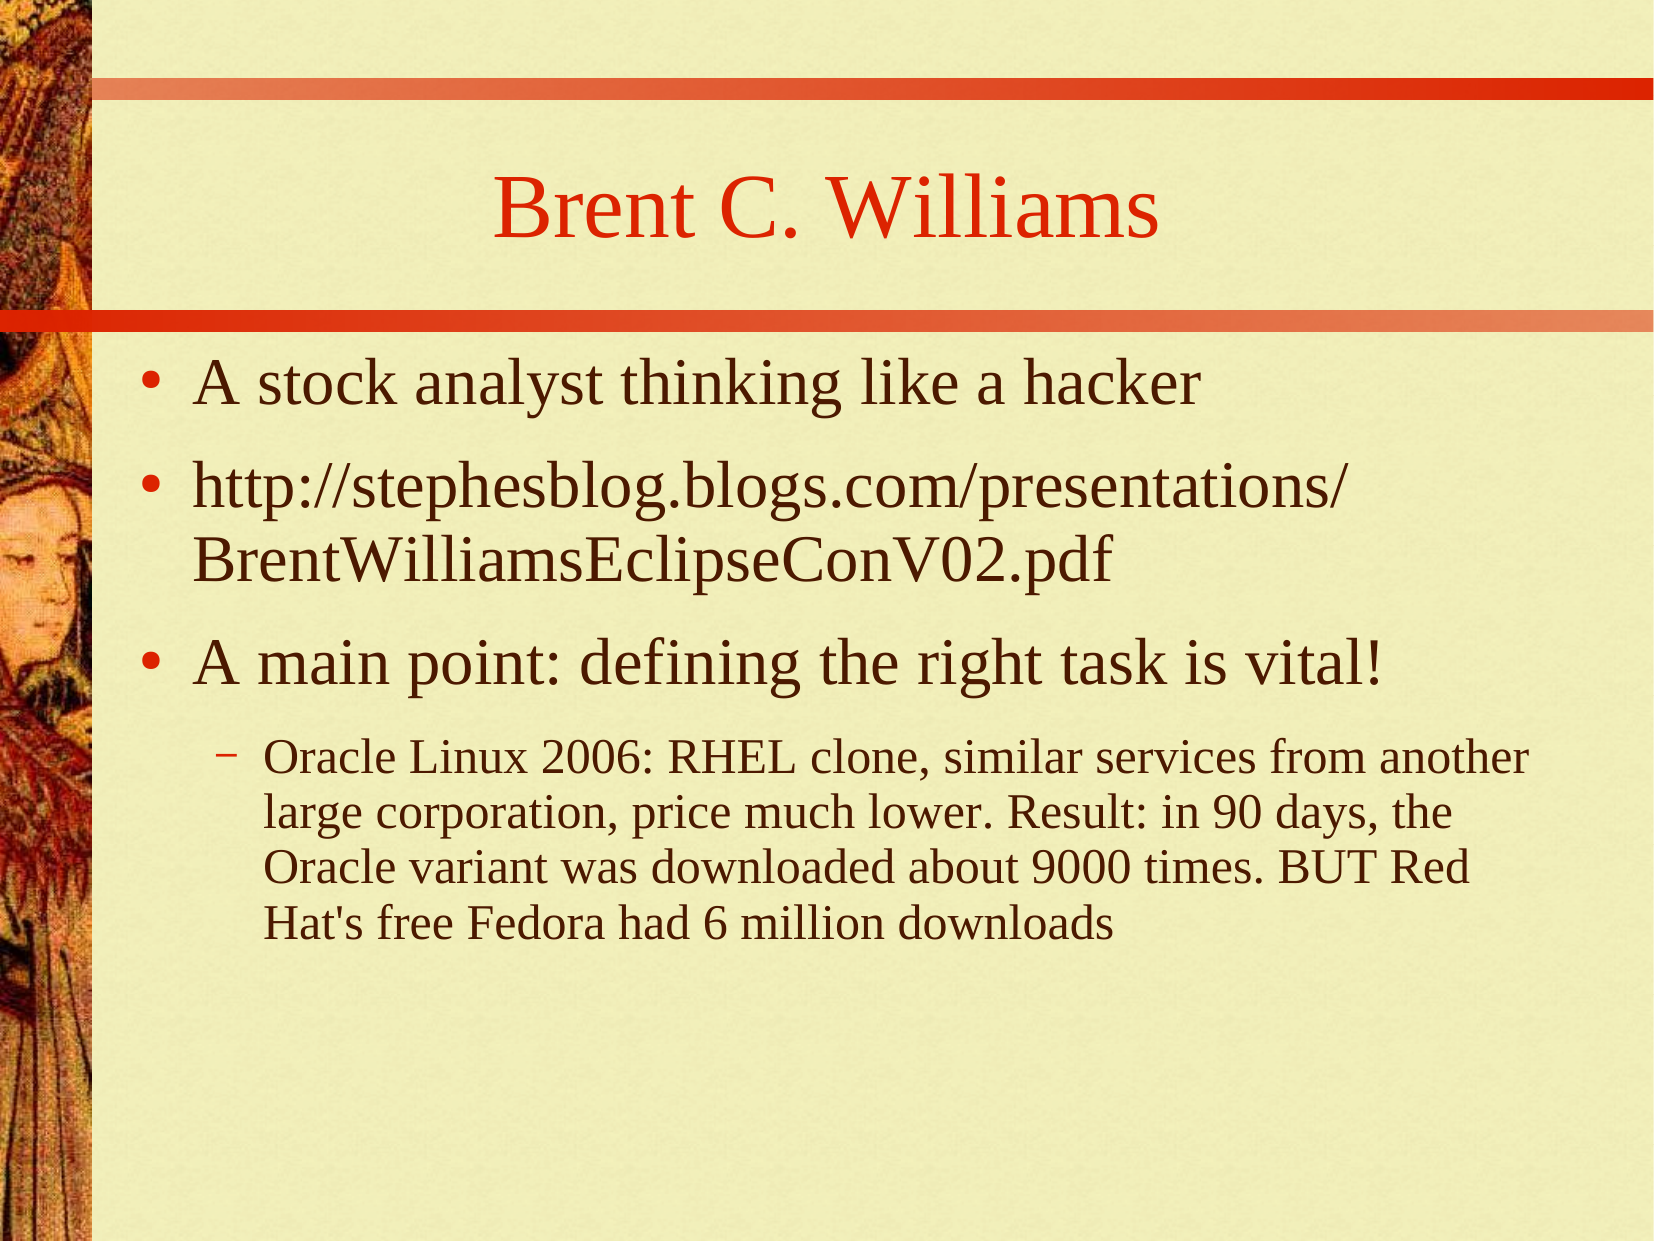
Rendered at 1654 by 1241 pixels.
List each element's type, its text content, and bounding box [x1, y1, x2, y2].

picture [0, 0, 1654, 310]
list A stock analyst thinking like a hacker http://stephesblog.blogs.com/presentations/BrentWilliamsEclipseConV02.pdf A main point: defining the right task is vital! Oracle Linux 2006: RHEL clone, similar services from another large corporation, price much lower. Result: in 90 days, the Oracle variant was downloaded about 9000 times. BUT Red Hat's free Fedora had 6 million downloads [121, 344, 1534, 1112]
title Brent C. Williams [121, 102, 1534, 311]
picture [0, 332, 1654, 1241]
